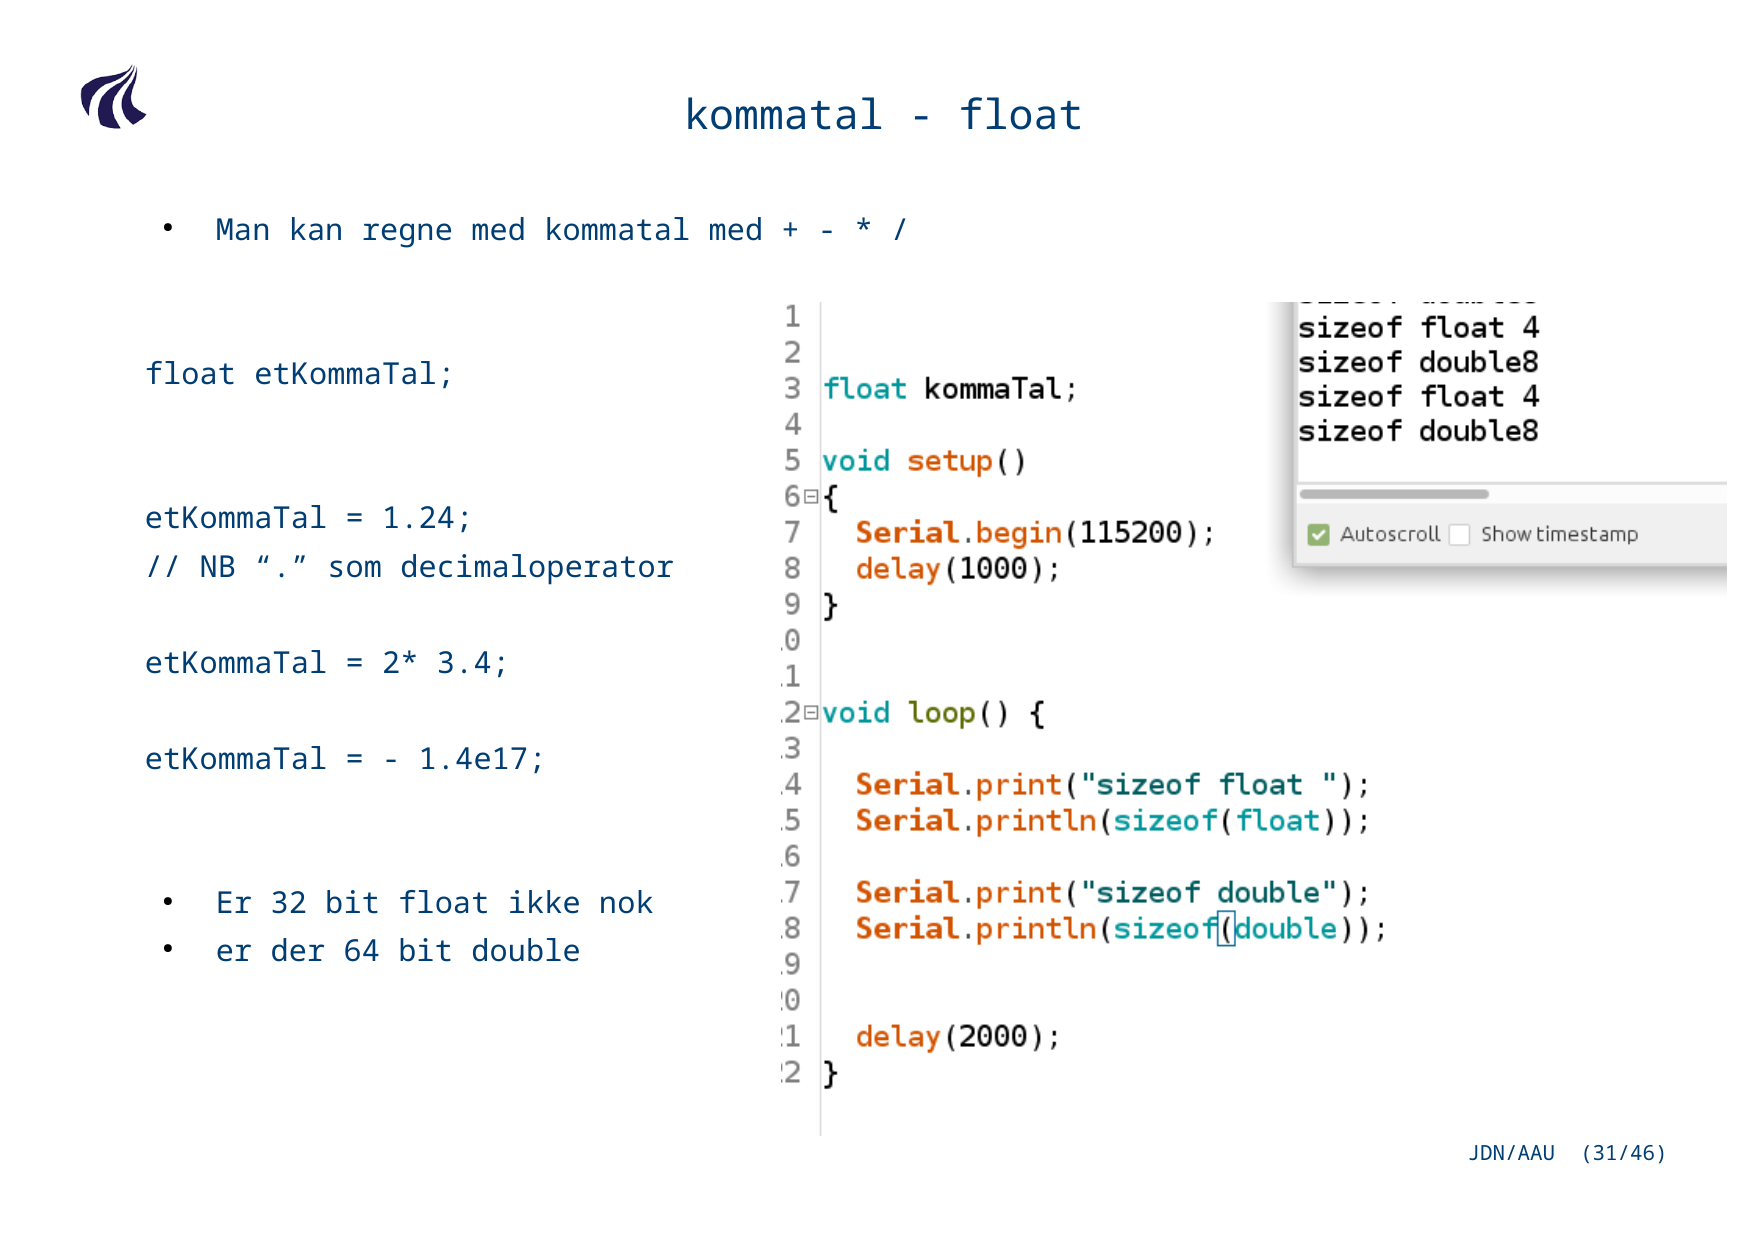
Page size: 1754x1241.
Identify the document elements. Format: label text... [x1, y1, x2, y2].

title kommatal - float [148, 72, 1621, 155]
list Man kan regne med kommatal med + - * / float etKommaTal; etKommaTal = 1.24; // NB “.” som decimaloperator etKommaTal = 2* 3.4; etKommaTal = - 1.4e17; Er 32 bit float ikke nok er der 64 bit double [144, 208, 1618, 1064]
picture [76, 60, 151, 131]
picture [781, 302, 1727, 1136]
